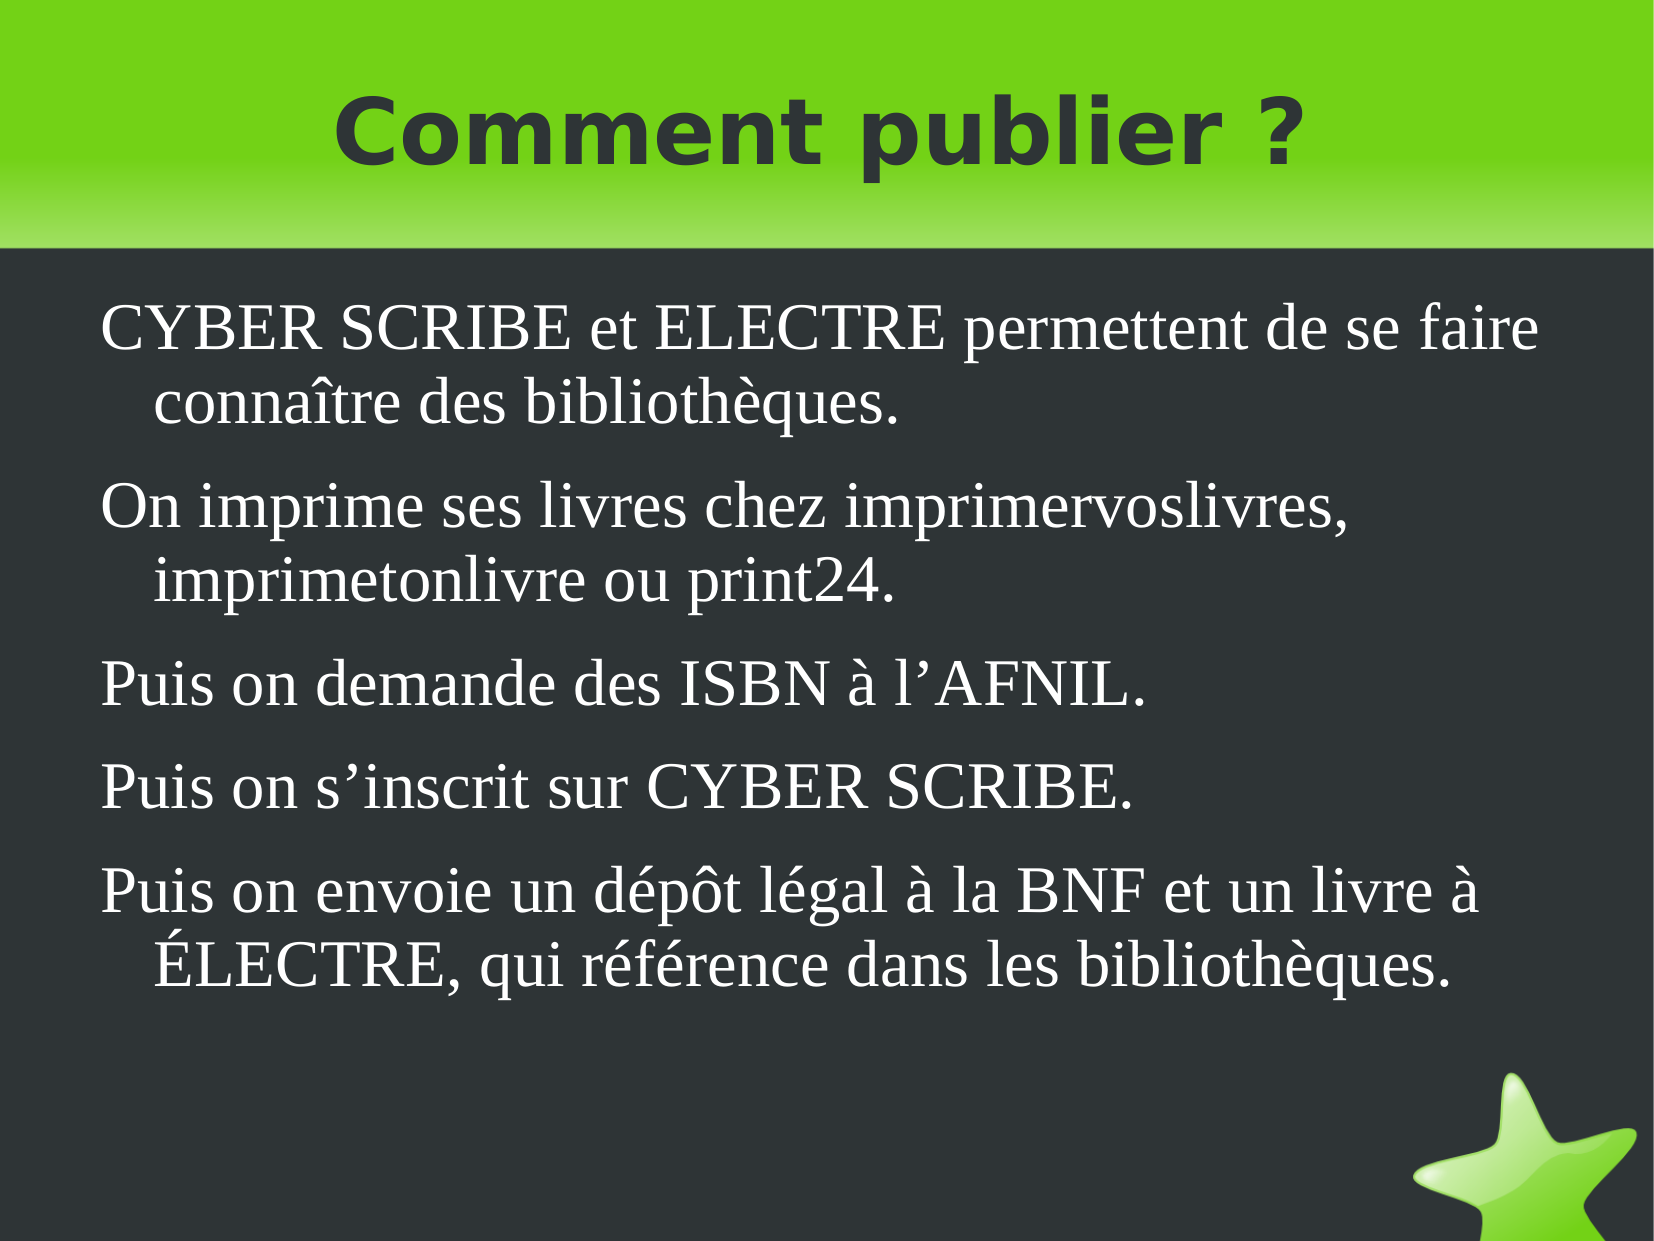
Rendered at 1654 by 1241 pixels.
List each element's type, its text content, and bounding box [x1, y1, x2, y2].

list CYBER SCRIBE et ELECTRE permettent de se faire connaître des bibliothèques. On imprime ses livres chez imprimervoslivres, imprimetonlivre ou print24. Puis on demande des ISBN à l’AFNIL. Puis on s’inscrit sur CYBER SCRIBE. Puis on envoie un dépôt légal à la BNF et un livre à ÉLECTRE, qui référence dans les bibliothèques. [82, 290, 1571, 1225]
title Comment publier ? [76, 36, 1565, 229]
picture [0, 0, 1654, 1241]
